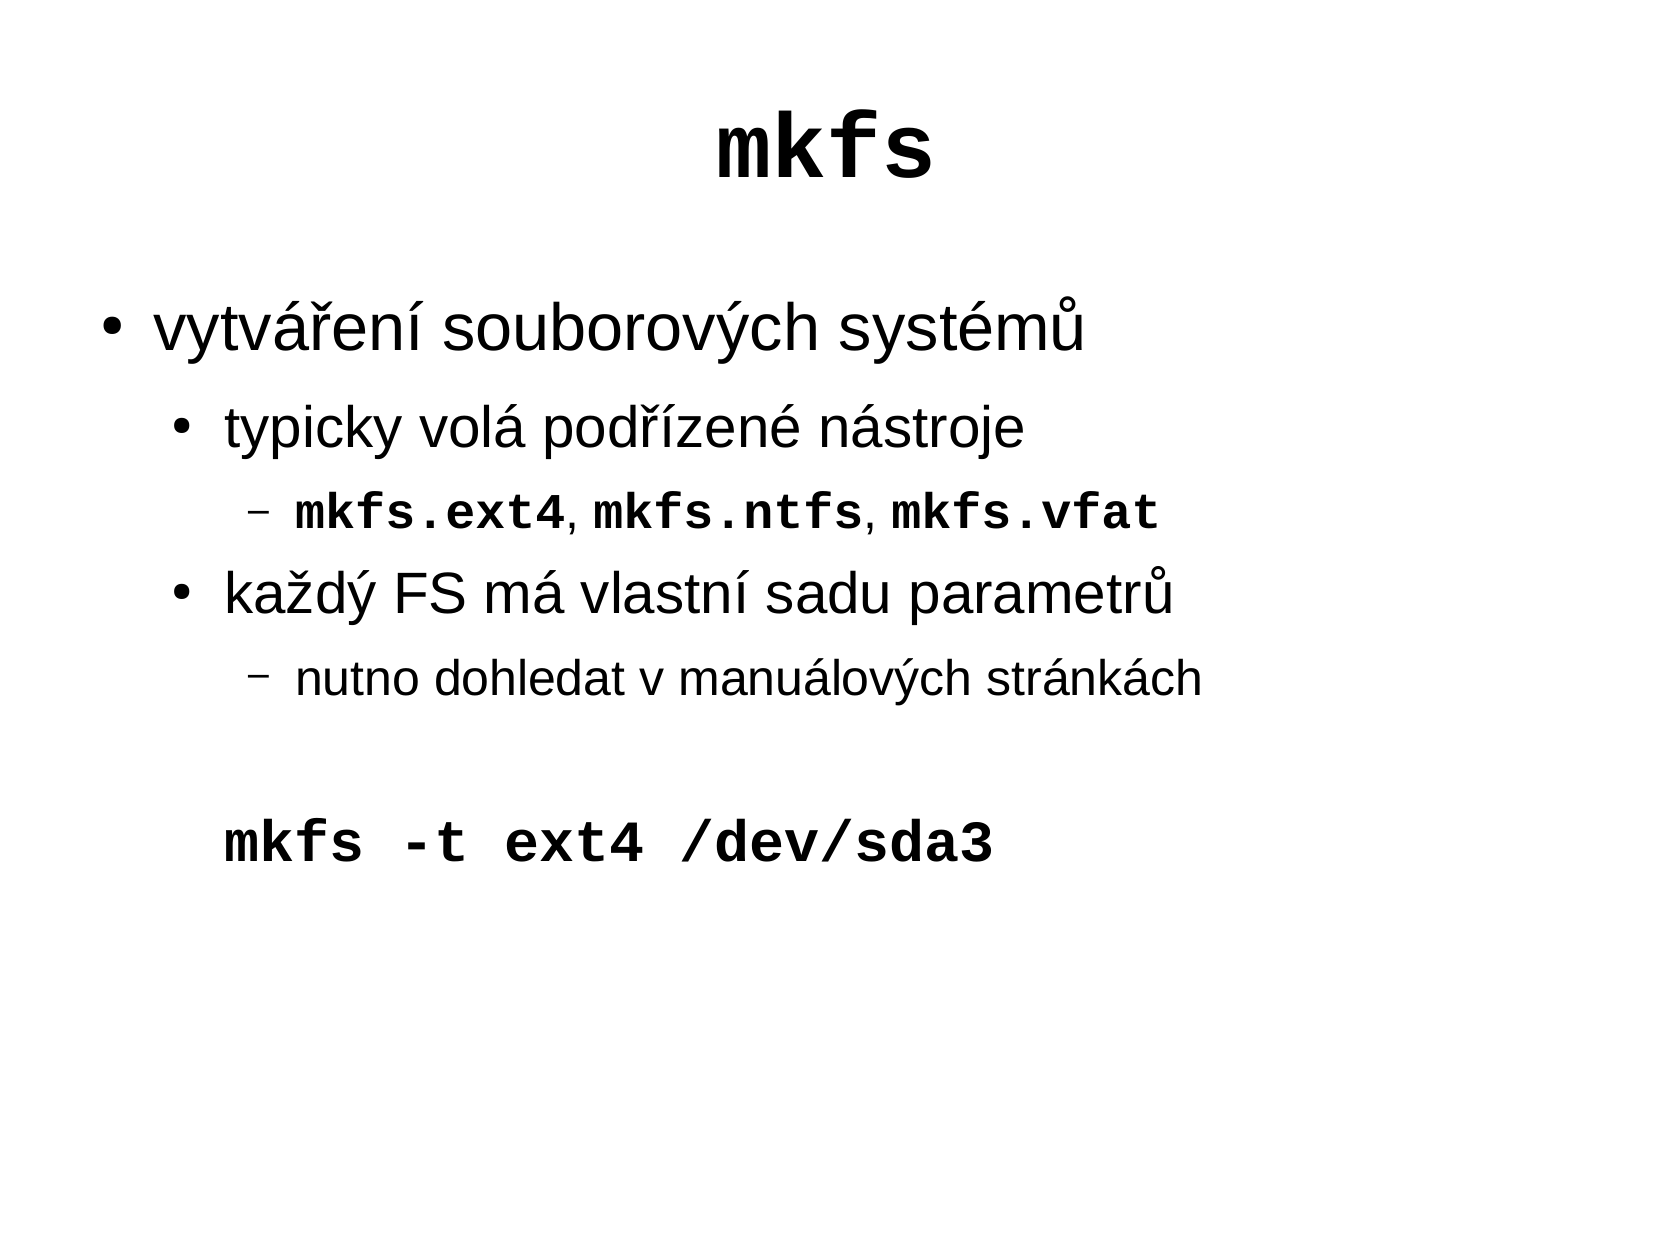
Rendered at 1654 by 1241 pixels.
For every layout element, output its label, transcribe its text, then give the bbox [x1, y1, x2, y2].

list vytváření souborových systémů typicky volá podřízené nástroje mkfs.ext4, mkfs.ntfs, mkfs.vfat každý FS má vlastní sadu parametrů nutno dohledat v manuálových stránkách mkfs -t ext4 /dev/sda3 [82, 290, 1571, 1094]
title mkfs [82, 56, 1571, 250]
